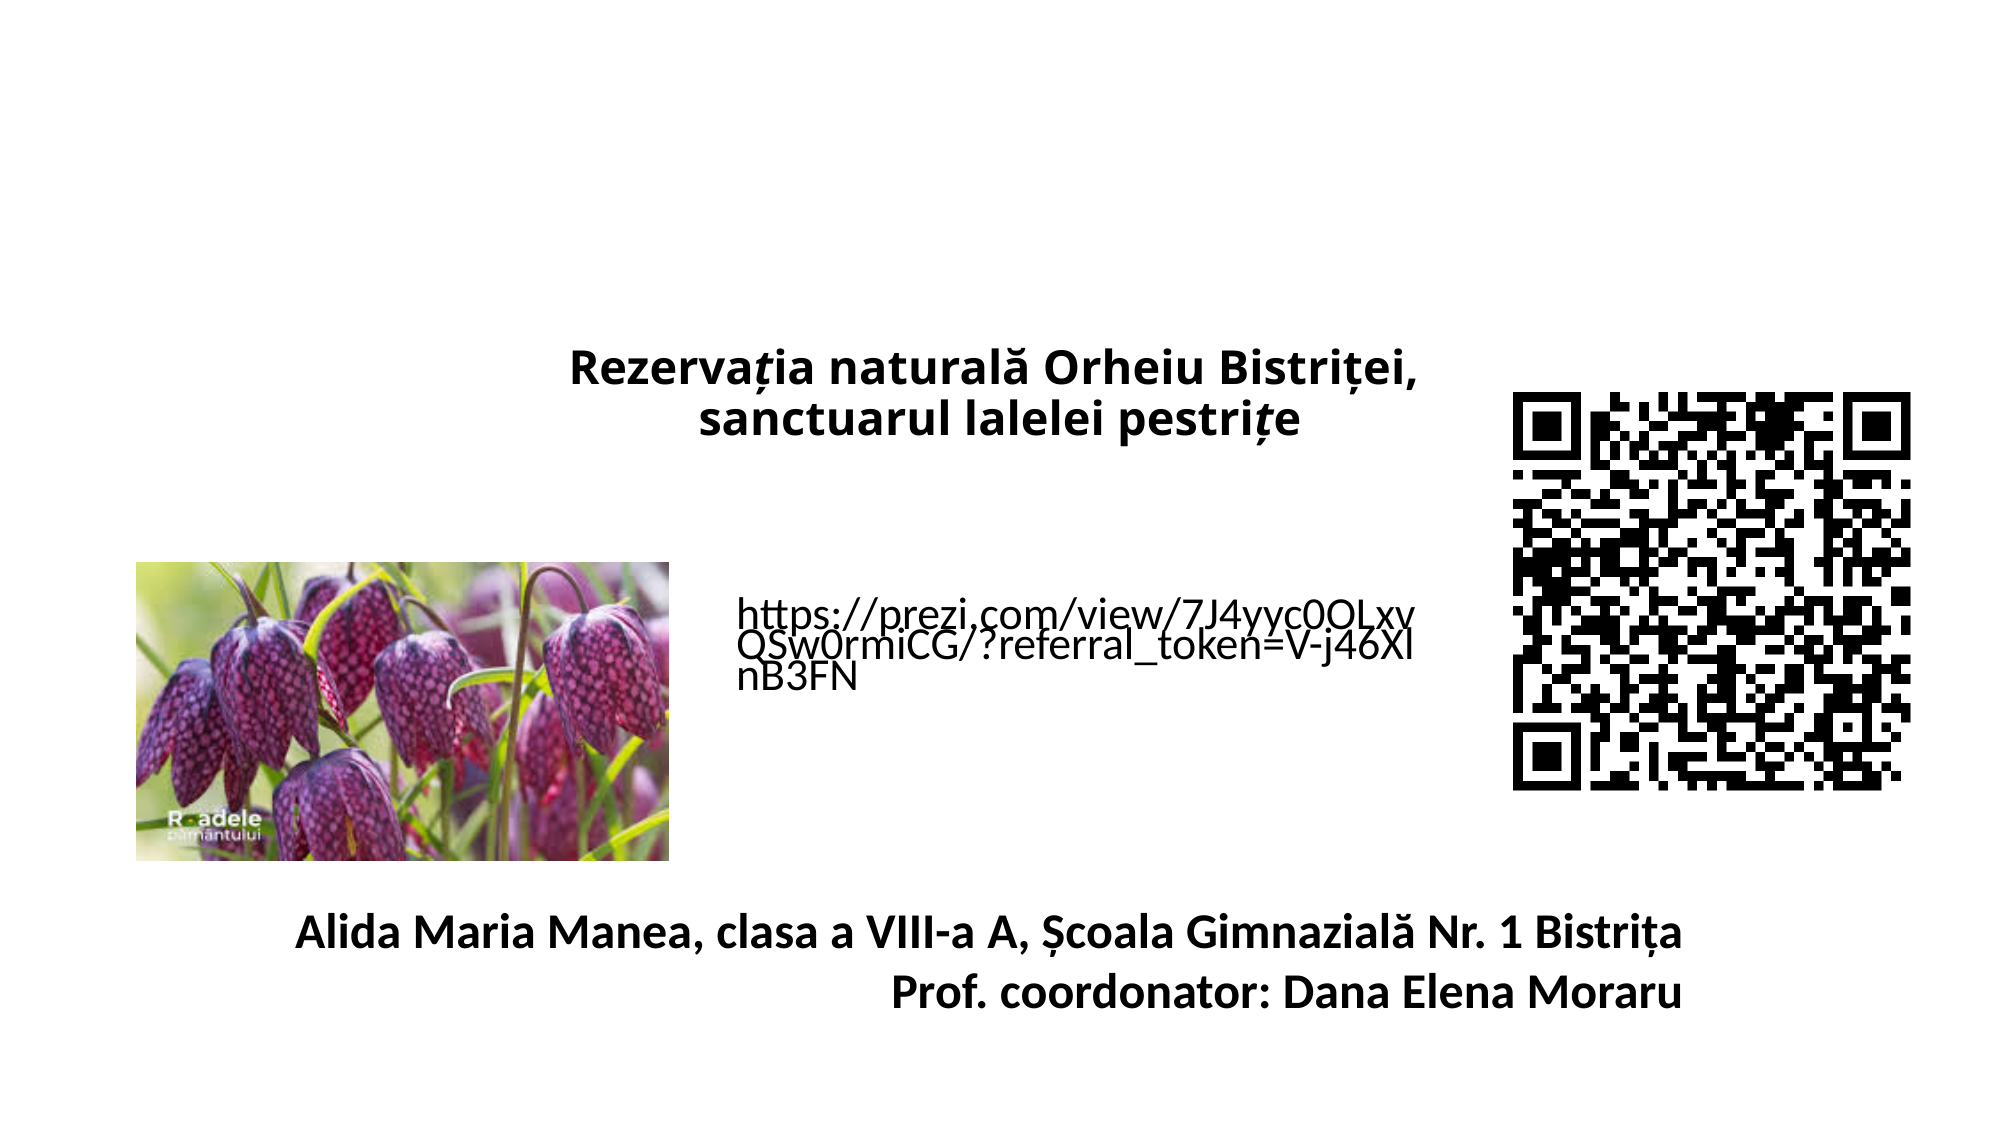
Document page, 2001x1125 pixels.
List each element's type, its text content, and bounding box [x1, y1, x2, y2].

picture [1503, 382, 1920, 800]
title Rezervația naturală Orheiu Bistriței, sanctuarul lalelei pestrițe [55, 335, 1945, 510]
subtitle https://prezi.com/view/7J4yyc0OLxvQSw0rmiCG/?referral_token=V-j46XlnB3FN [721, 590, 1451, 728]
text_box Alida Maria Manea, clasa a VIII-a A, Școala Gimnazială Nr. 1 Bistrița Prof. coordonator: Dana Elena Moraru [280, 891, 1775, 1028]
picture [136, 562, 669, 861]
